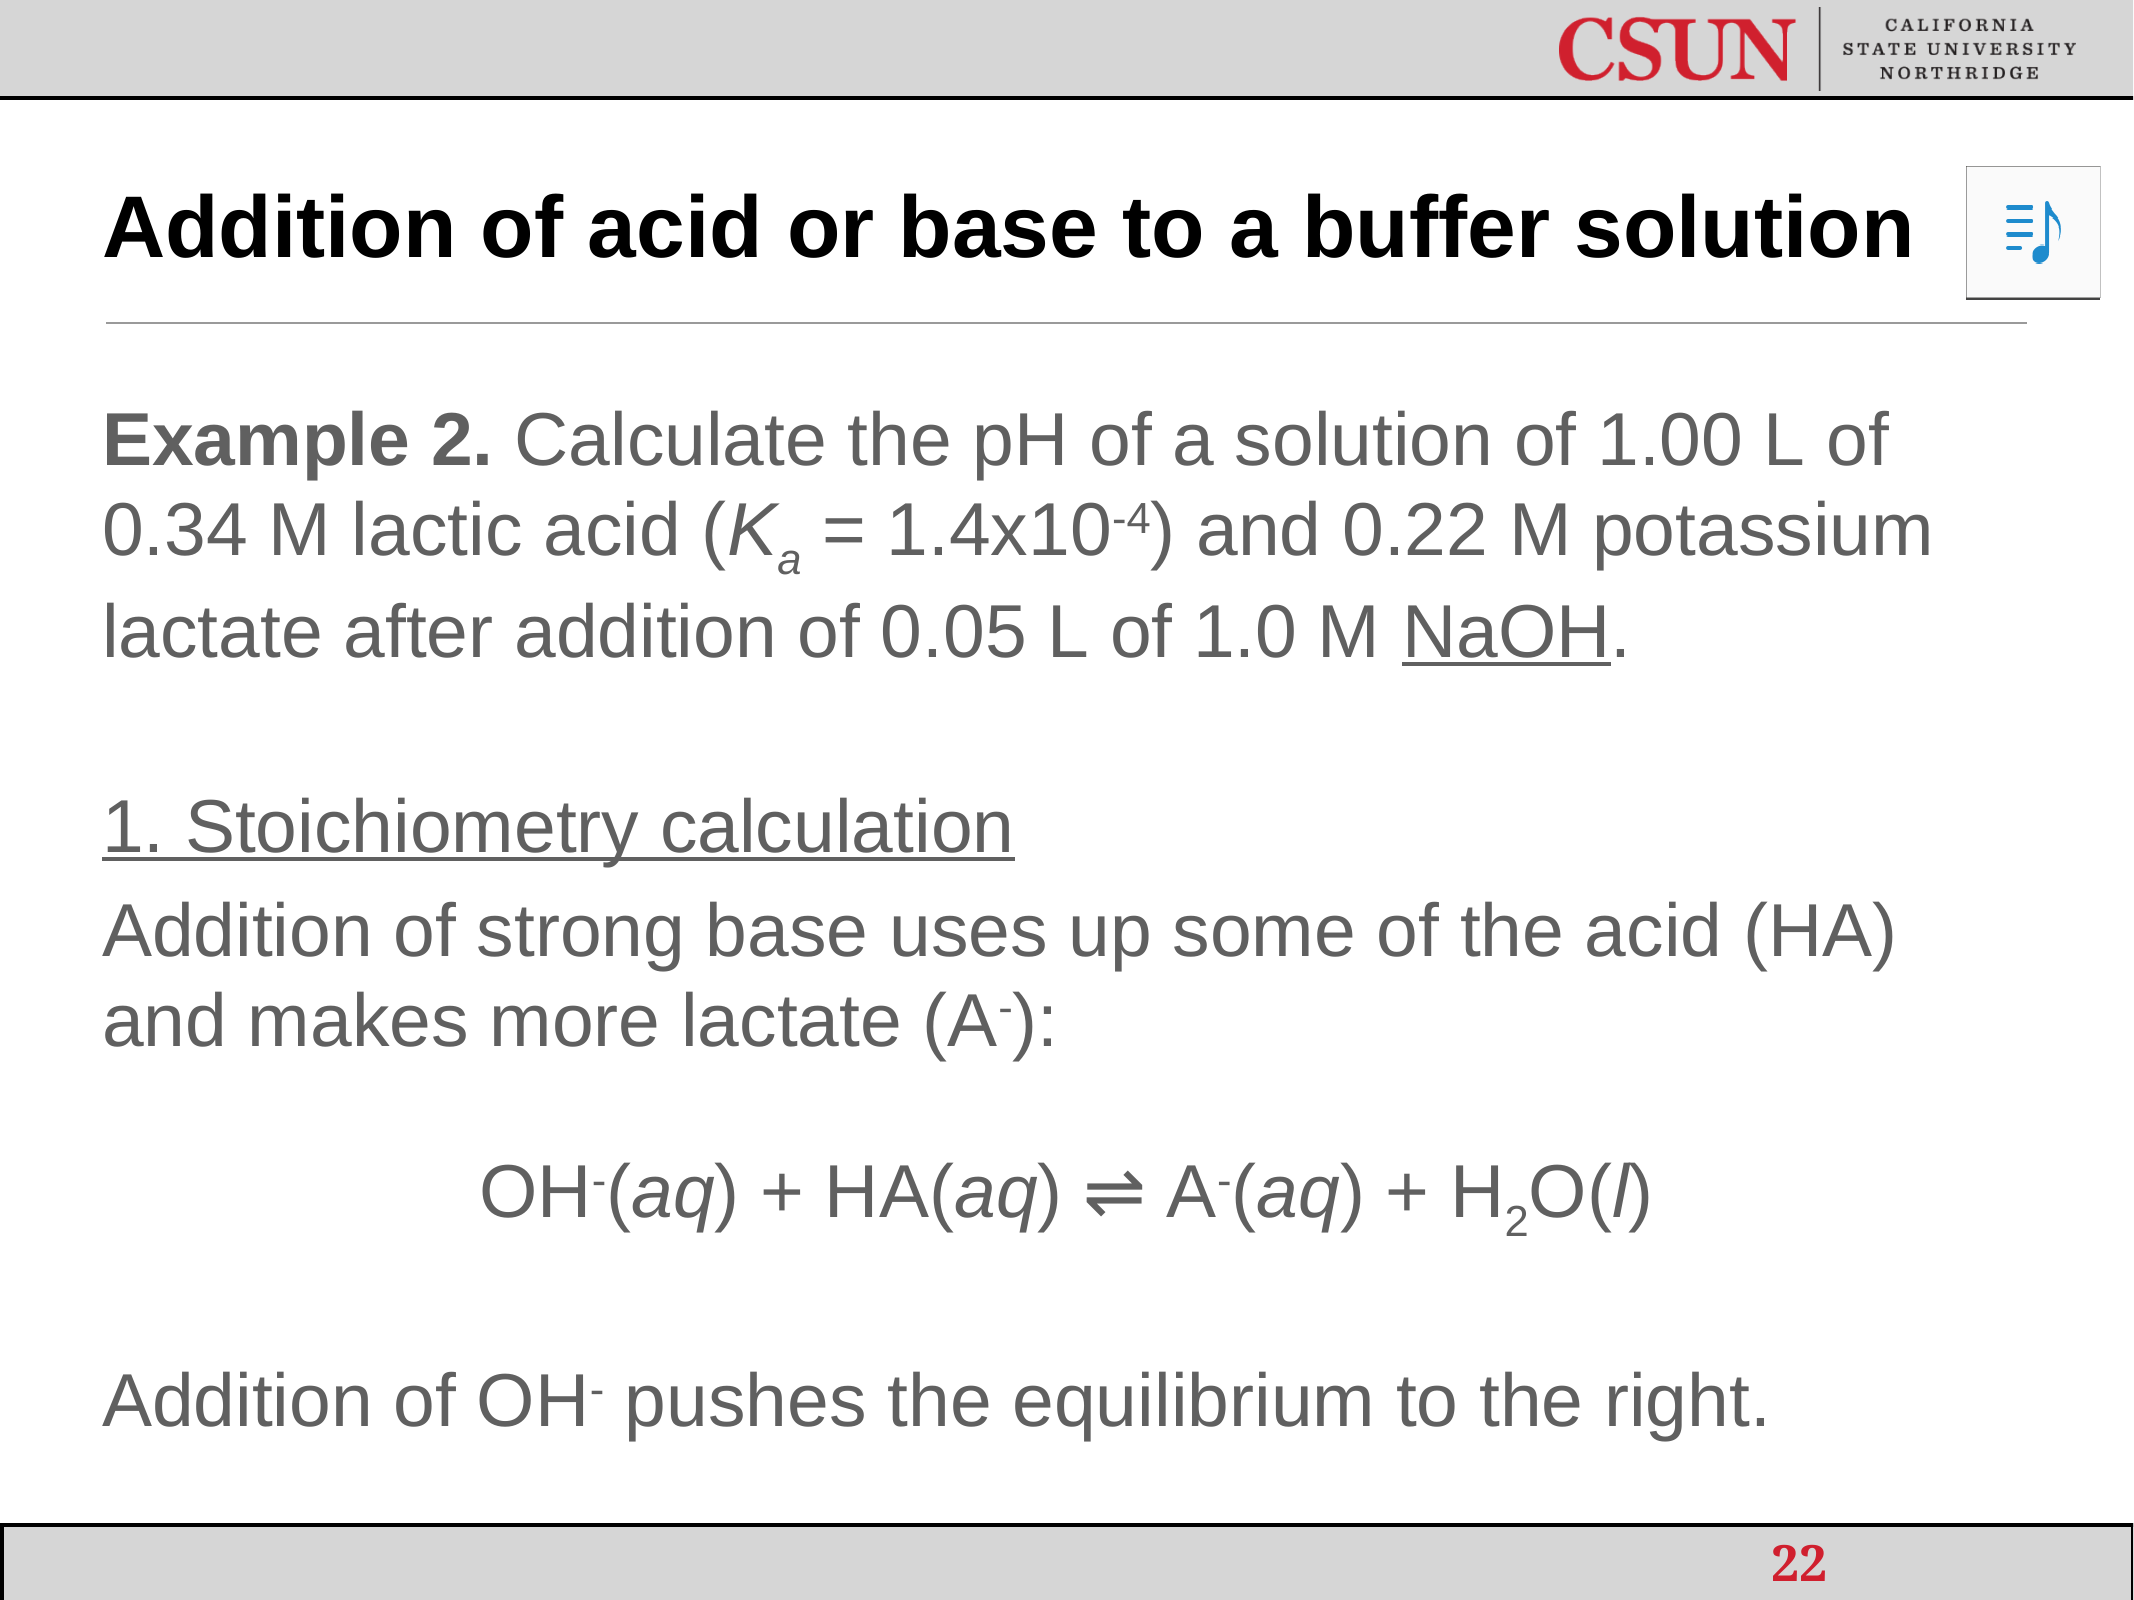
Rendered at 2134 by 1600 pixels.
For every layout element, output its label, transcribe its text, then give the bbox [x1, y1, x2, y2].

picture [1559, 7, 2076, 91]
text_box [1965, 165, 2101, 301]
title Addition of acid or base to a buffer solution [93, 104, 2040, 284]
list Example 2. Calculate the pH of a solution of 1.00 L of 0.34 M lactic acid (Ka = 1.4x10-4) and 0.22 M potassium lactate after addition of 0.05 L of 1.0 M NaOH. 1. Stoichiometry calculation Addition of strong base uses up some of the acid (HA) and makes more lactate (A-): OH-(aq) + HA(aq) ⇌ A-(aq) + H2O(l) Addition of OH- pushes the equilibrium to the right. [93, 382, 2040, 1460]
